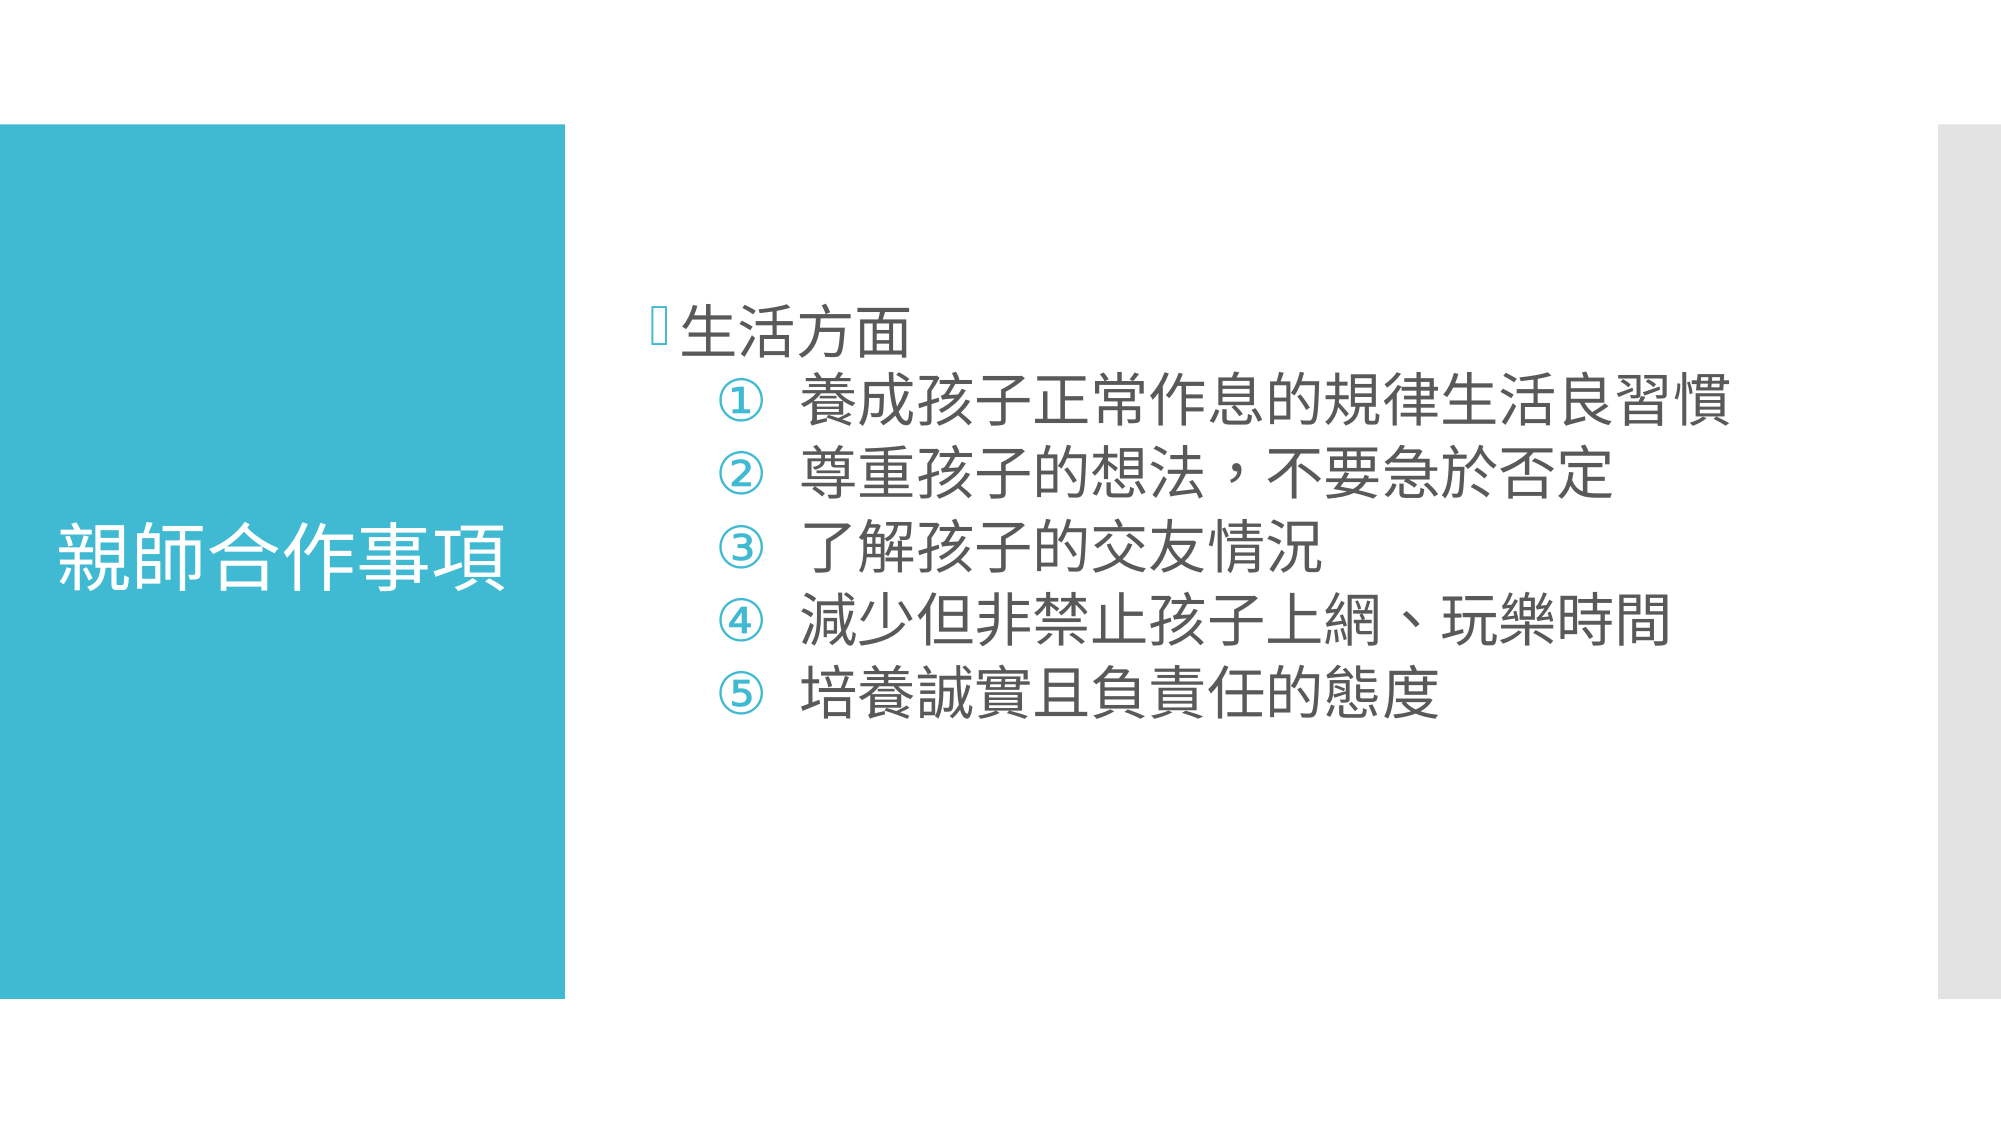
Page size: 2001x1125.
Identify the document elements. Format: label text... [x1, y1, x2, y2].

title 親師合作事項 [41, 184, 525, 939]
list 生活方面 養成孩子正常作息的規律生活良習慣 尊重孩子的想法，不要急於否定 了解孩子的交友情況 減少但非禁止孩子上網、玩樂時間 培養誠實且負責任的態度 [634, 141, 1835, 982]
